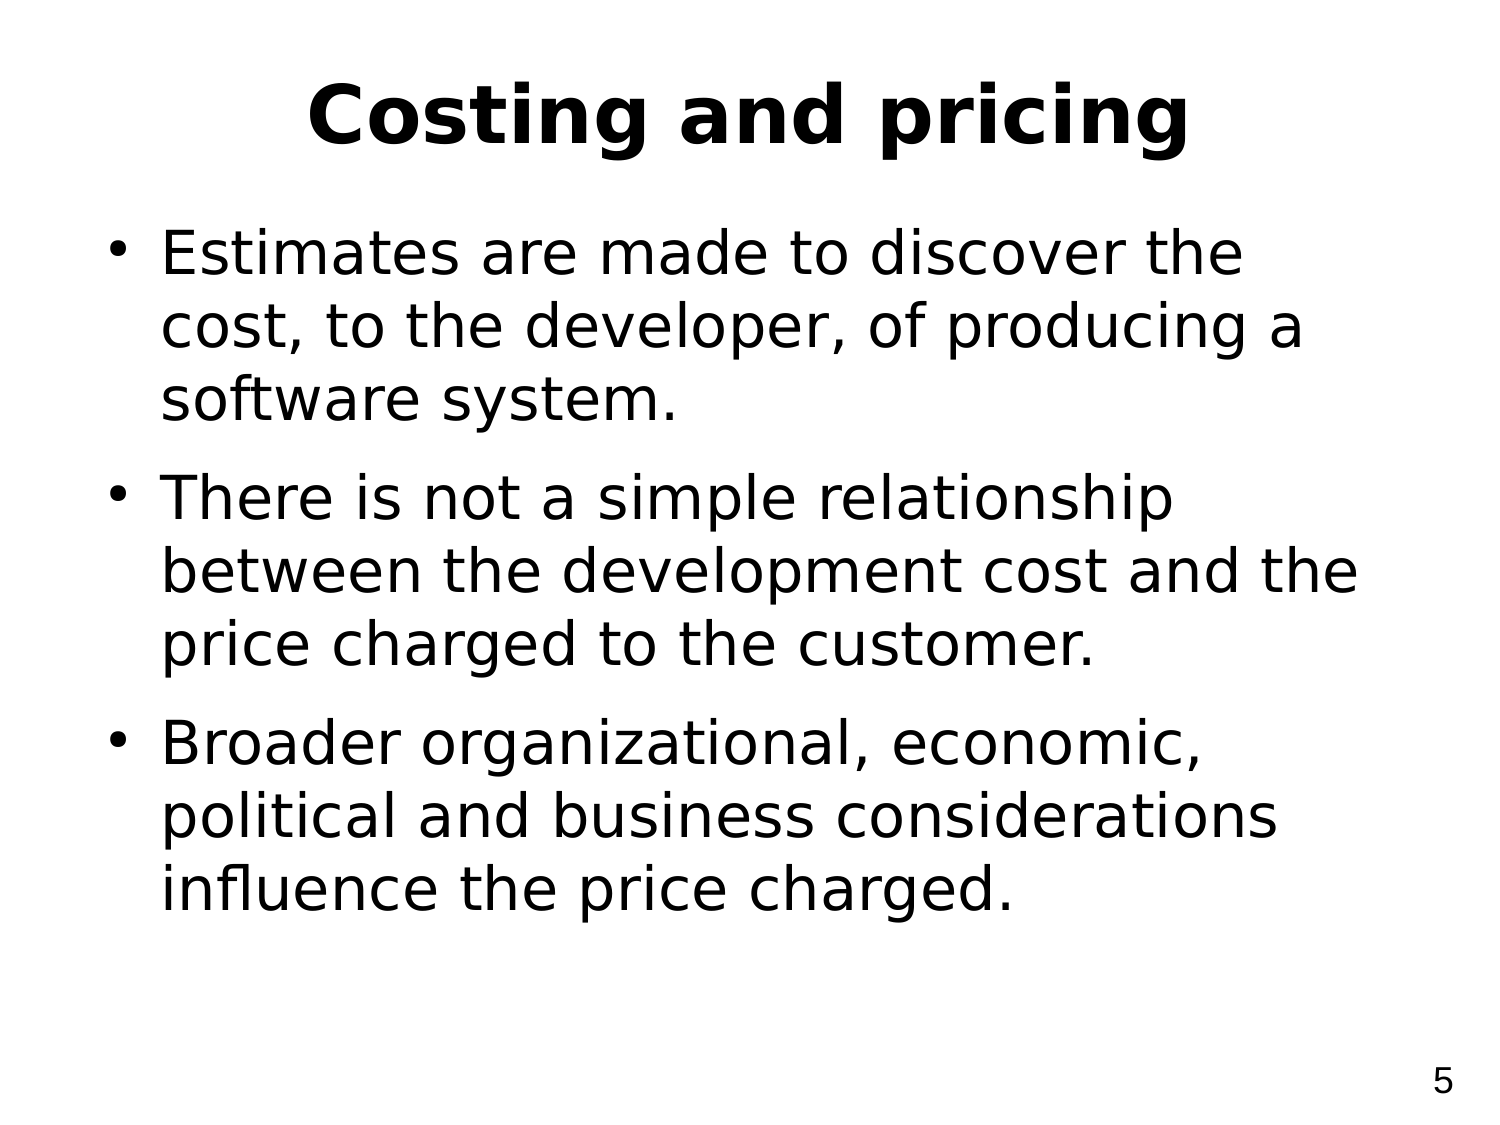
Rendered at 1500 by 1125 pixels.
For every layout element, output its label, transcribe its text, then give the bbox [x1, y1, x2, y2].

list Estimates are made to discover the cost, to the developer, of producing a software system. There is not a simple relationship between the development cost and the price charged to the customer. Broader organizational, economic, political and business considerations influence the price charged. [75, 206, 1425, 1093]
title Costing and pricing [75, 44, 1425, 177]
